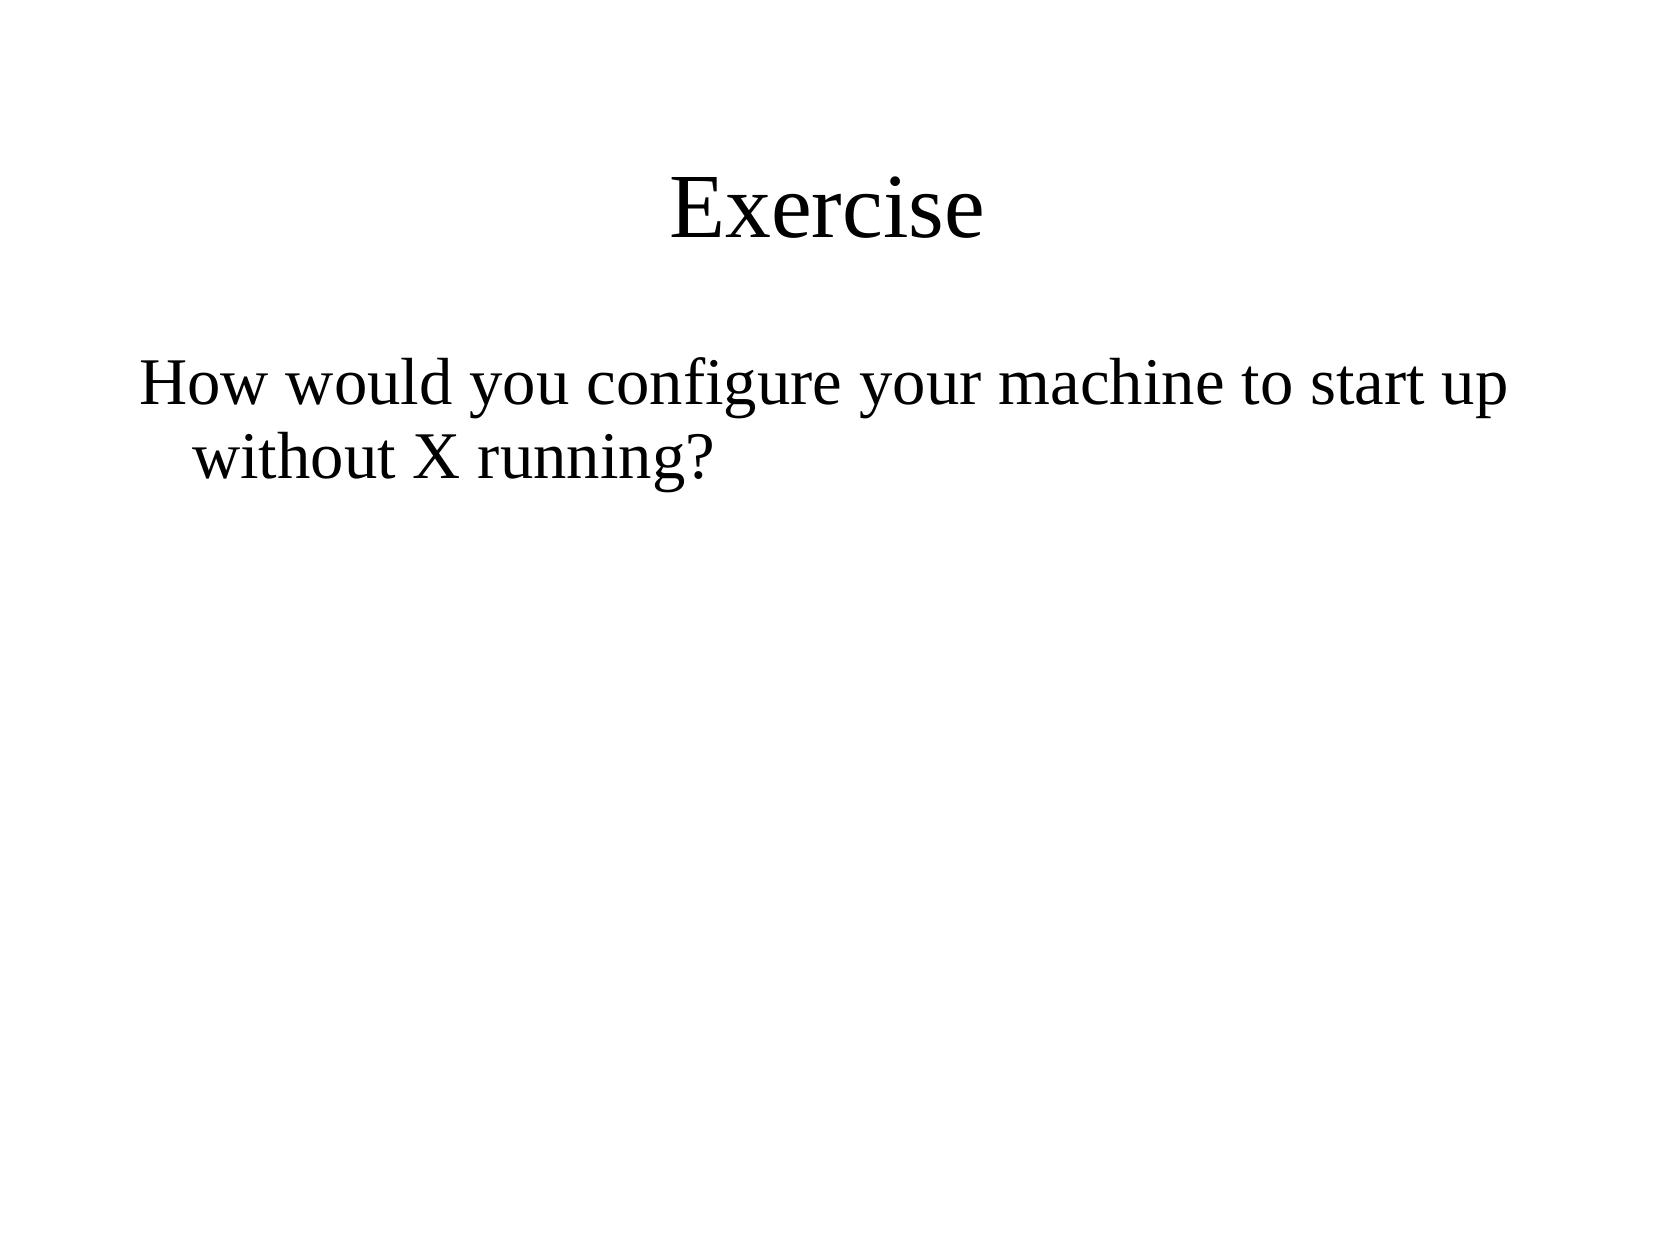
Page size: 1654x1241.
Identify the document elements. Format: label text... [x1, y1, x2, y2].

list How would you configure your machine to start up without X running? [121, 344, 1534, 1127]
title Exercise [121, 102, 1534, 311]
